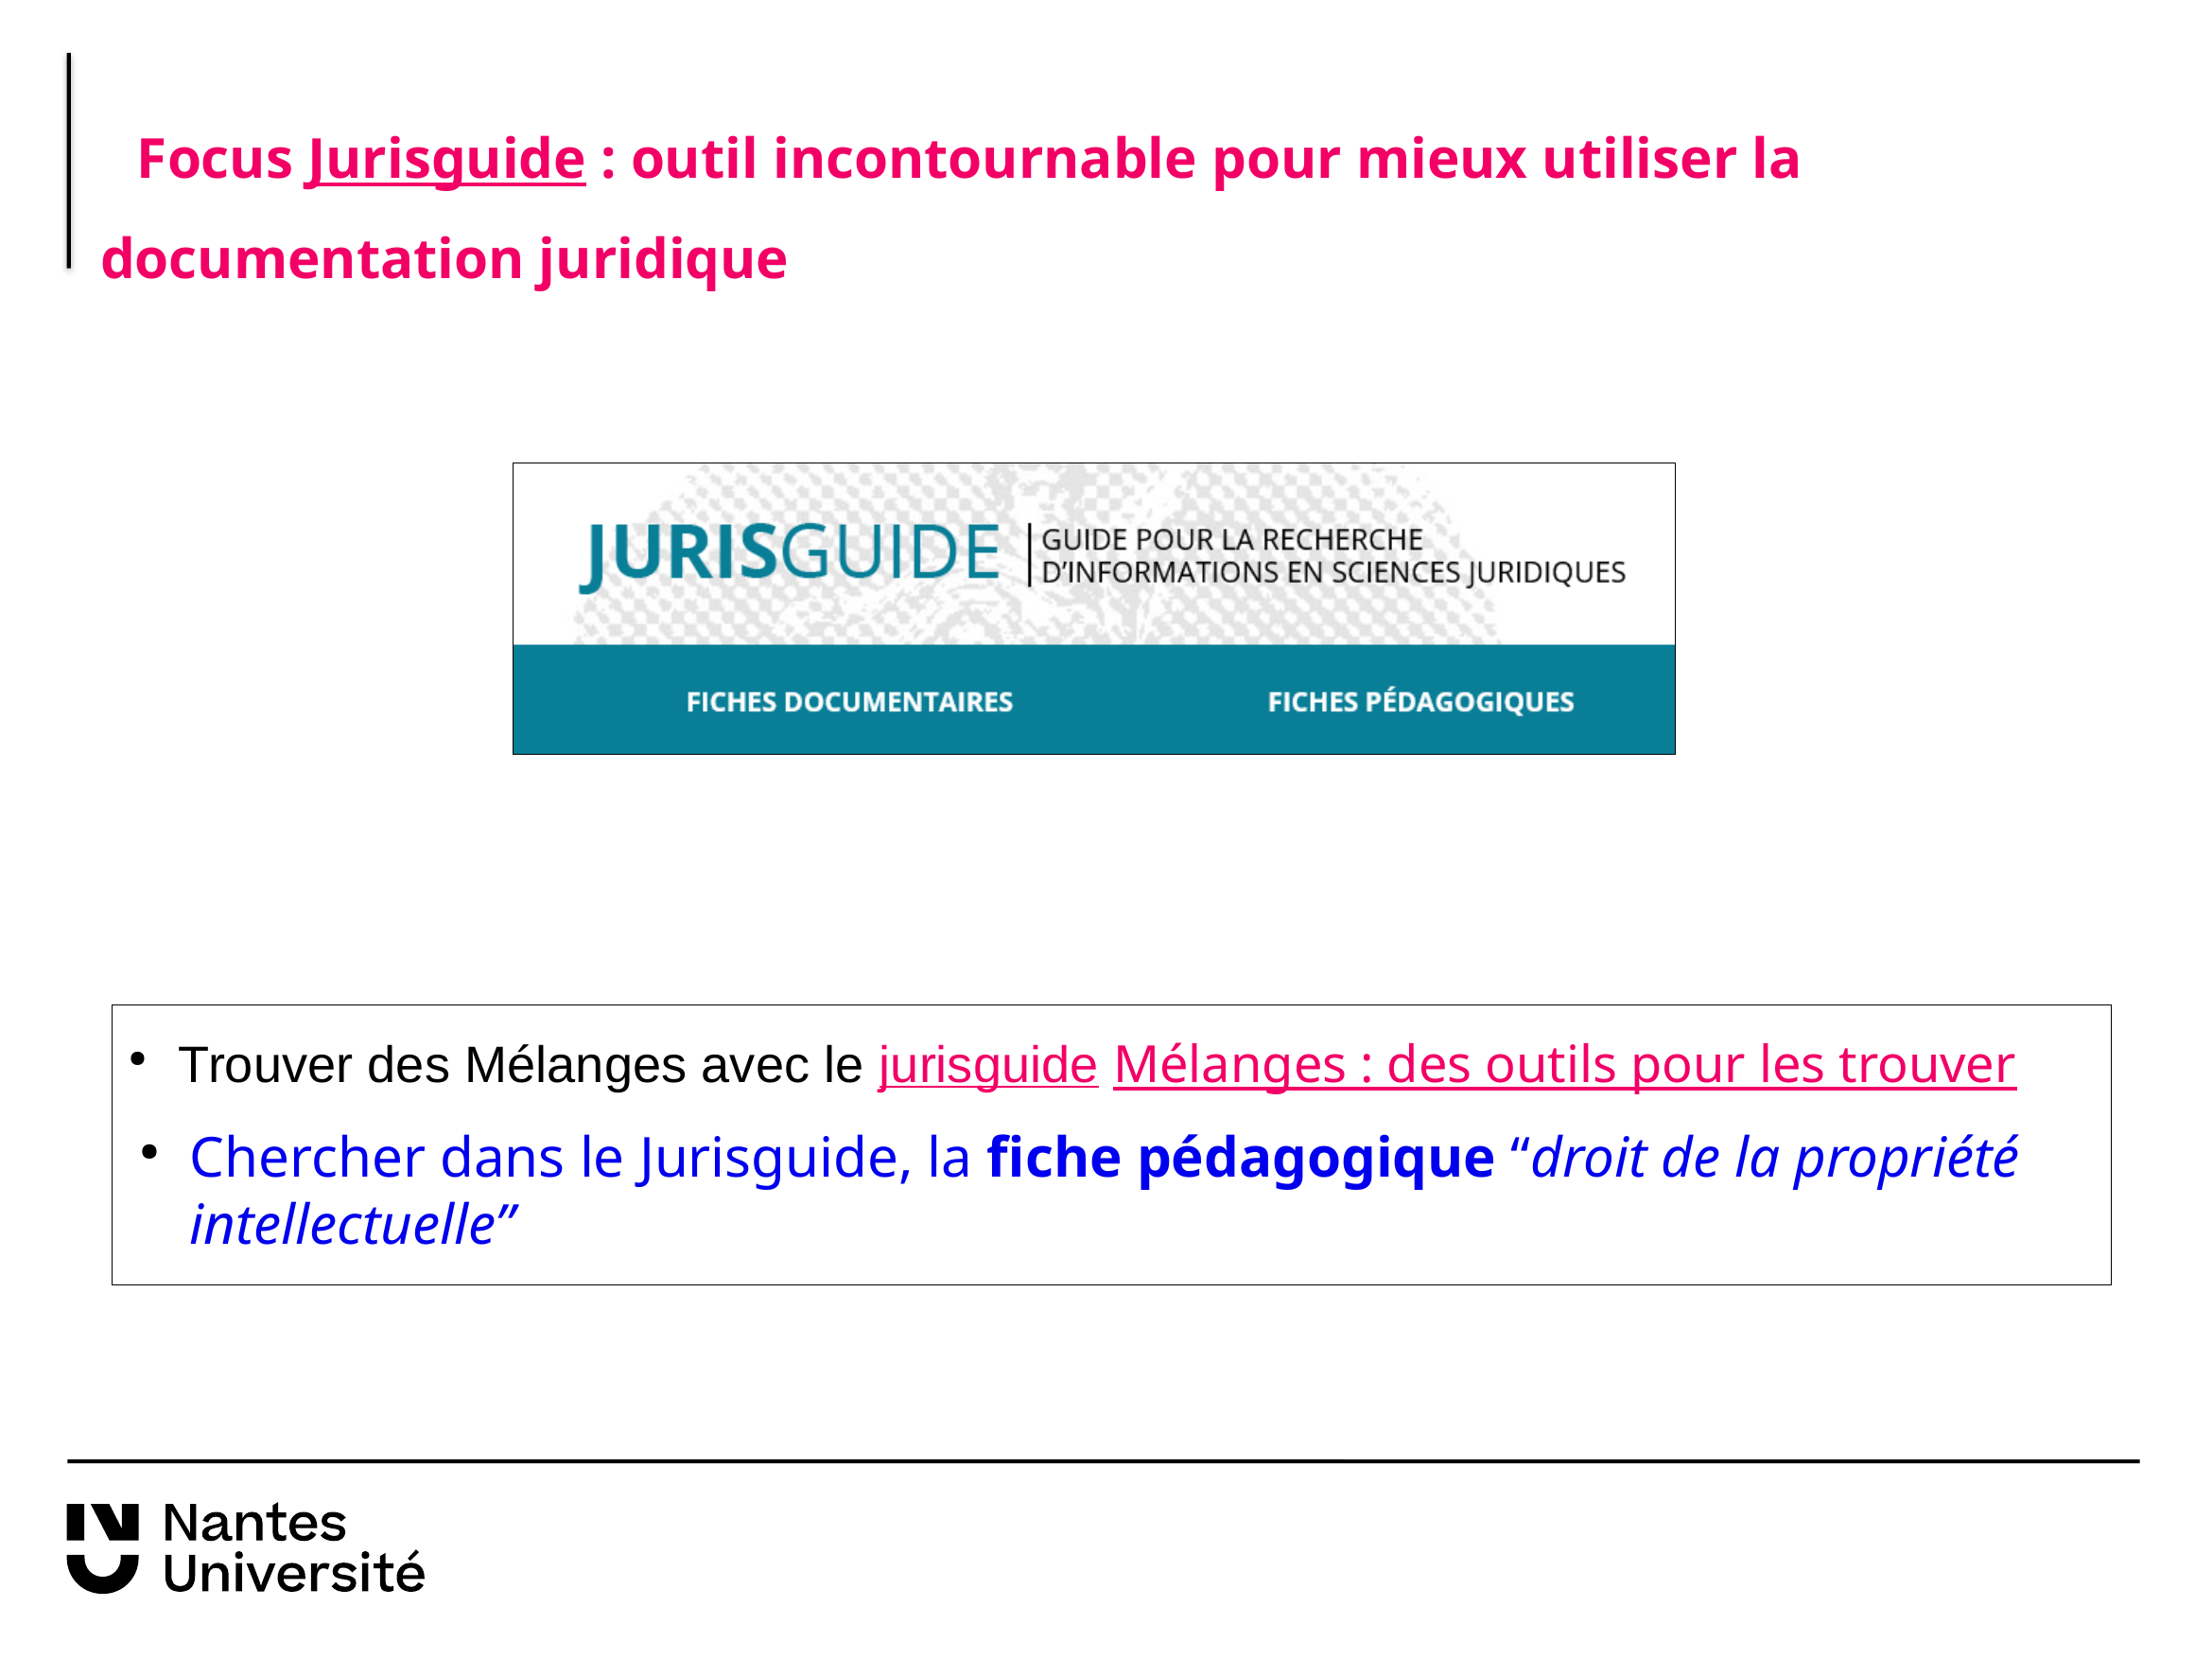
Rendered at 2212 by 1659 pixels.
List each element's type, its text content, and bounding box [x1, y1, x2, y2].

list Trouver des Mélanges avec le jurisguide Mélanges : des outils pour les trouver Chercher dans le Jurisguide, la fiche pédagogique “droit de la propriété intellectuelle” [112, 1004, 2112, 1285]
title Focus Jurisguide : outil incontournable pour mieux utiliser la documentation juridique [100, 0, 2179, 369]
picture [513, 463, 1676, 755]
